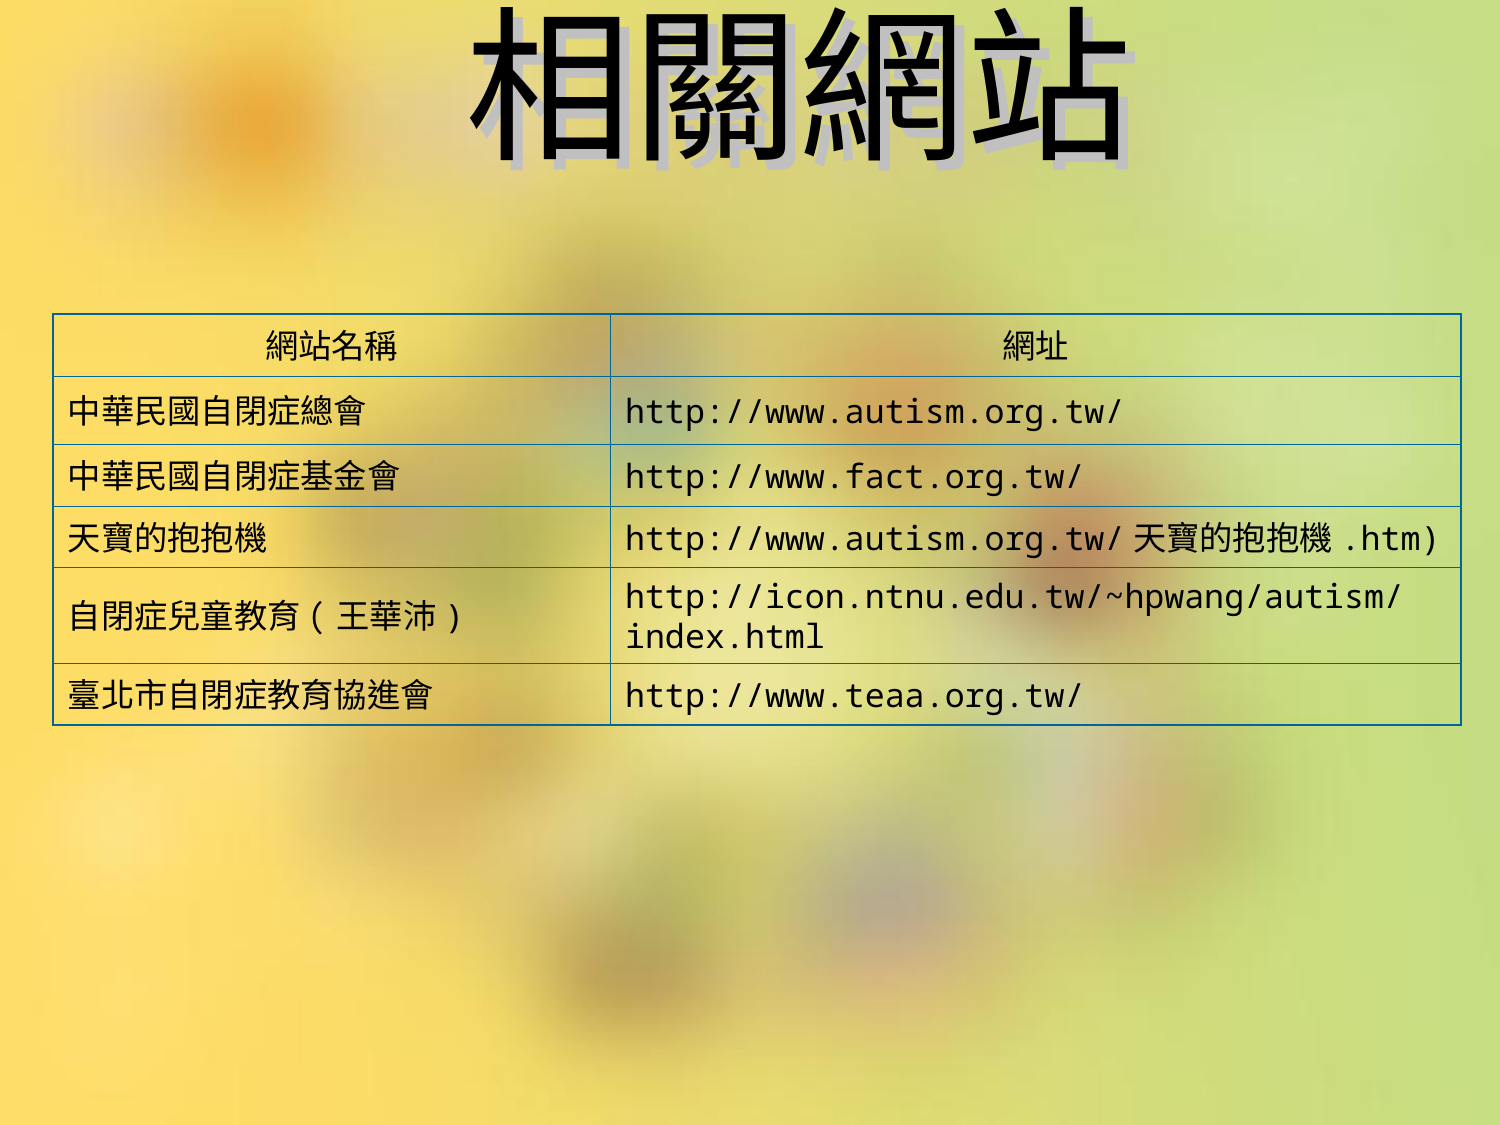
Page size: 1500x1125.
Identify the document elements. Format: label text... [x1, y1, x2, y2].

table_header 網址 [611, 315, 1460, 376]
table_cell 自閉症兒童教育(王華沛) [54, 568, 610, 663]
table_cell 中華民國自閉症基金會 [54, 445, 610, 506]
table_cell http://www.autism.org.tw/ [611, 377, 1460, 444]
picture [0, 0, 1500, 1125]
table_cell http://www.fact.org.tw/ [611, 445, 1460, 506]
table_cell 中華民國自閉症總會 [54, 377, 610, 444]
table_header 網站名稱 [54, 315, 610, 376]
table_cell 天寶的抱抱機 [54, 507, 610, 567]
table_cell http://www.teaa.org.tw/ [611, 664, 1460, 724]
text_box 相關網站 [407, 0, 1191, 188]
table_cell http://icon.ntnu.edu.tw/~hpwang/autism/index.html [611, 568, 1460, 663]
table_cell 臺北市自閉症教育協進會 [54, 664, 610, 724]
table_cell http://www.autism.org.tw/天寶的抱抱機.htm) [611, 507, 1460, 567]
